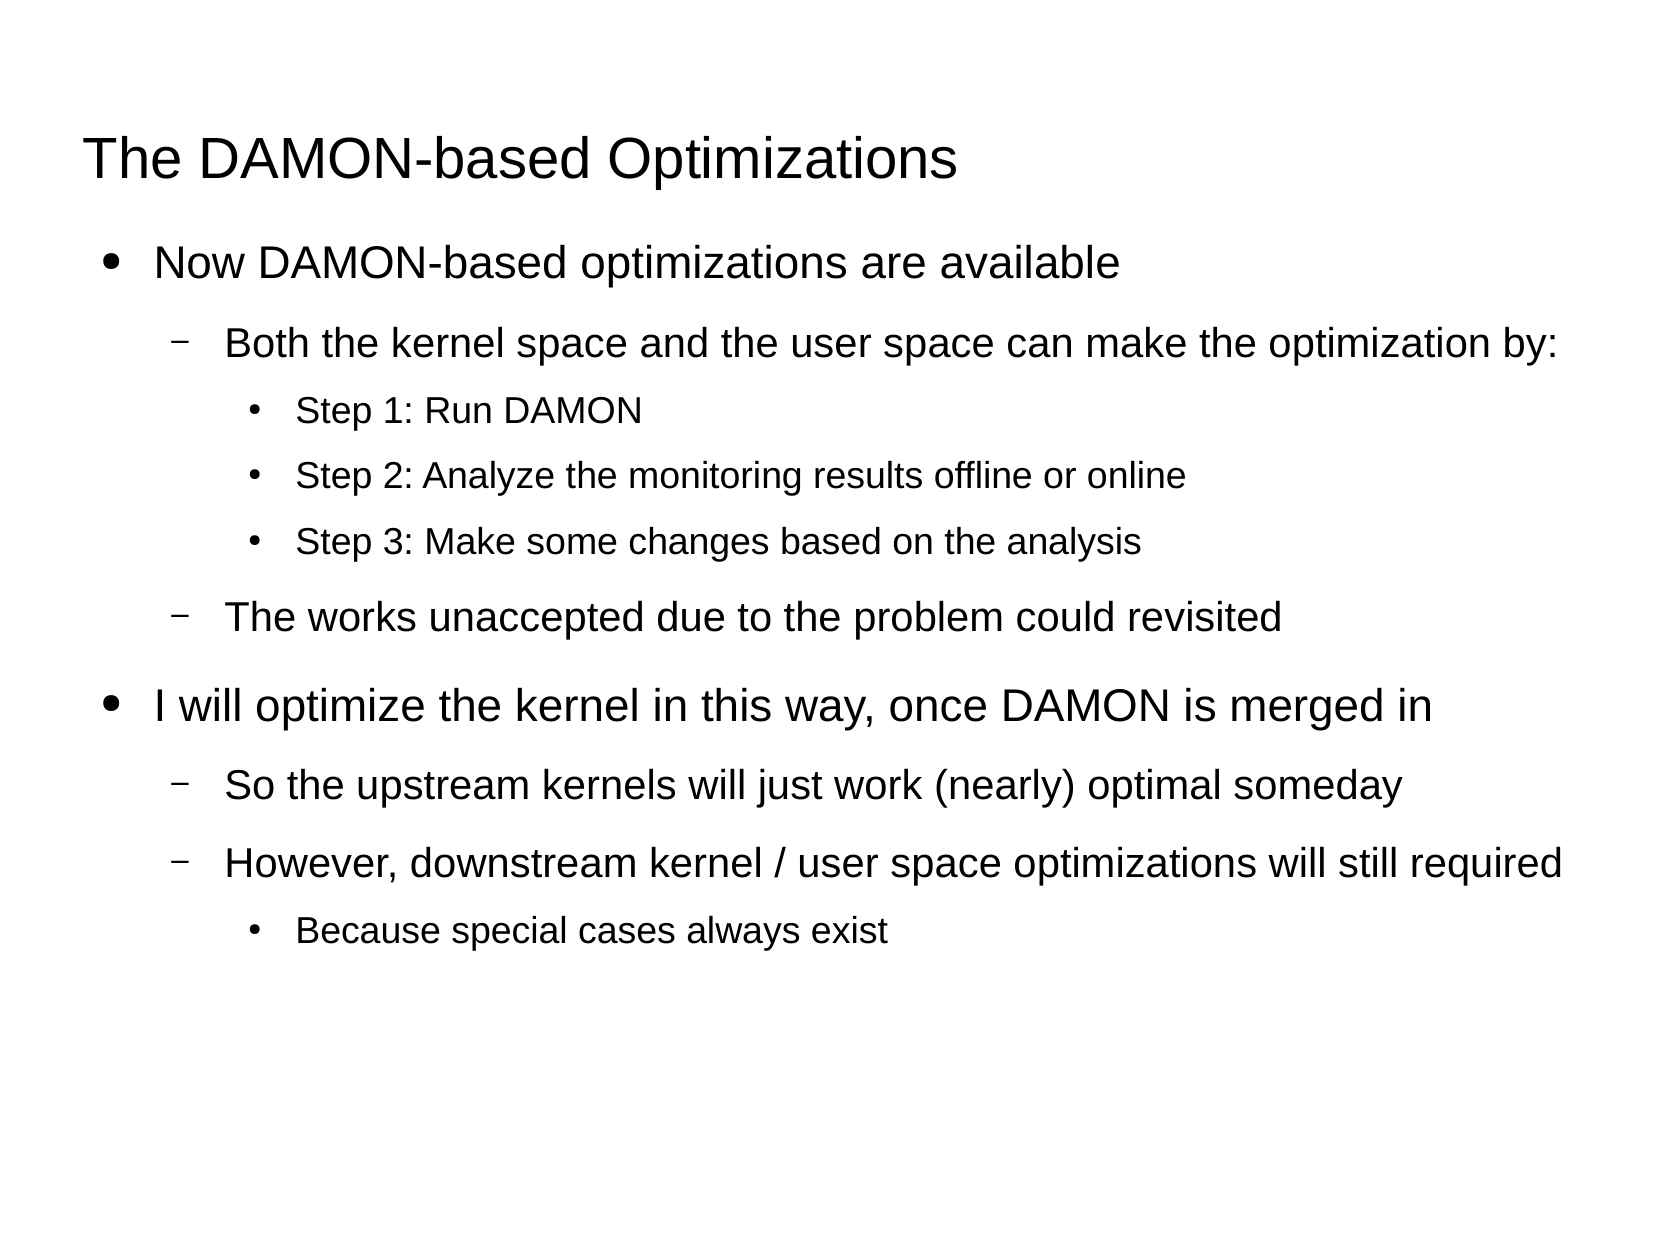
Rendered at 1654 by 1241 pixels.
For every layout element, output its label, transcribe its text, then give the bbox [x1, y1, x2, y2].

title The DAMON-based Optimizations [82, 108, 1571, 210]
list Now DAMON-based optimizations are available Both the kernel space and the user space can make the optimization by: Step 1: Run DAMON Step 2: Analyze the monitoring results offline or online Step 3: Make some changes based on the analysis The works unaccepted due to the problem could revisited I will optimize the kernel in this way, once DAMON is merged in So the upstream kernels will just work (nearly) optimal someday However, downstream kernel / user space optimizations will still required Because special cases always exist [82, 236, 1571, 1111]
